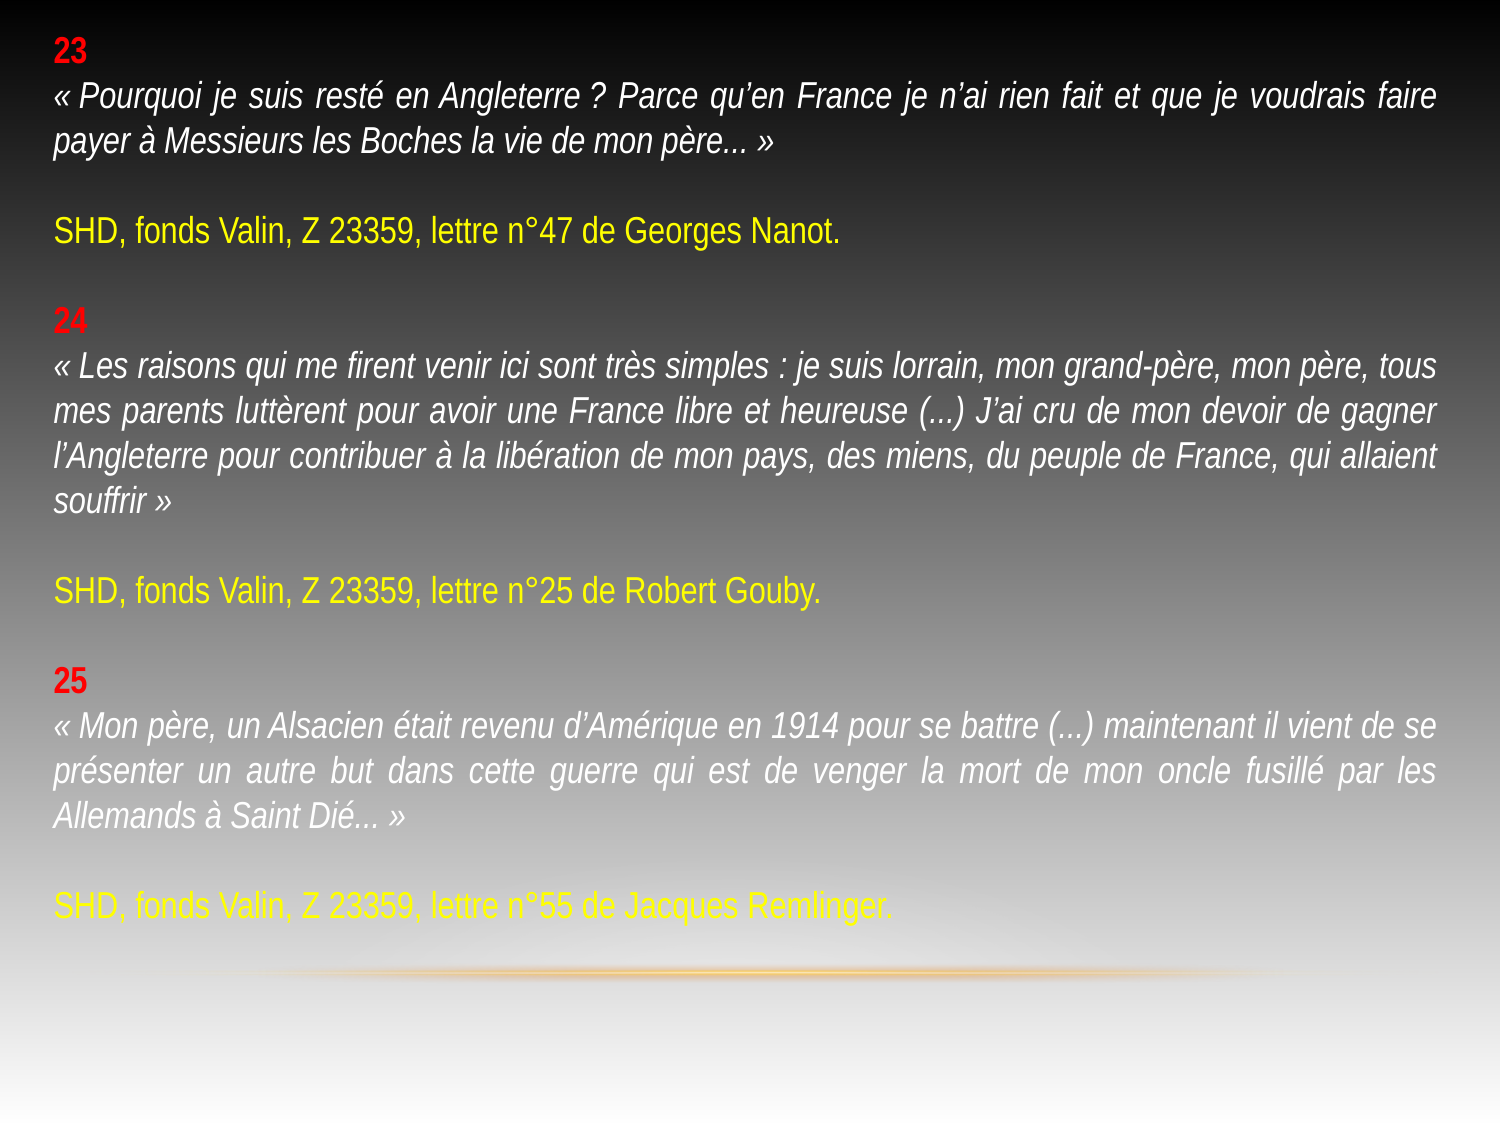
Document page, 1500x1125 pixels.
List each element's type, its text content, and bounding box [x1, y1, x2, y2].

text_box 23 « Pourquoi je suis resté en Angleterre ? Parce qu’en France je n’ai rien fait et que je voudrais faire payer à Messieurs les Boches la vie de mon père... » SHD, fonds Valin, Z 23359, lettre n°47 de Georges Nanot. 24 « Les raisons qui me firent venir ici sont très simples : je suis lorrain, mon grand-père, mon père, tous mes parents luttèrent pour avoir une France libre et heureuse (...) J’ai cru de mon devoir de gagner l’Angleterre pour contribuer à la libération de mon pays, des miens, du peuple de France, qui allaient souffrir » SHD, fonds Valin, Z 23359, lettre n°25 de Robert Gouby. 25 « Mon père, un Alsacien était revenu d’Amérique en 1914 pour se battre (...) maintenant il vient de se présenter un autre but dans cette guerre qui est de venger la mort de mon oncle fusillé par les Allemands à Saint Dié... » SHD, fonds Valin, Z 23359, lettre n°55 de Jacques Remlinger. [38, 18, 1453, 934]
picture [0, 0, 1500, 1125]
